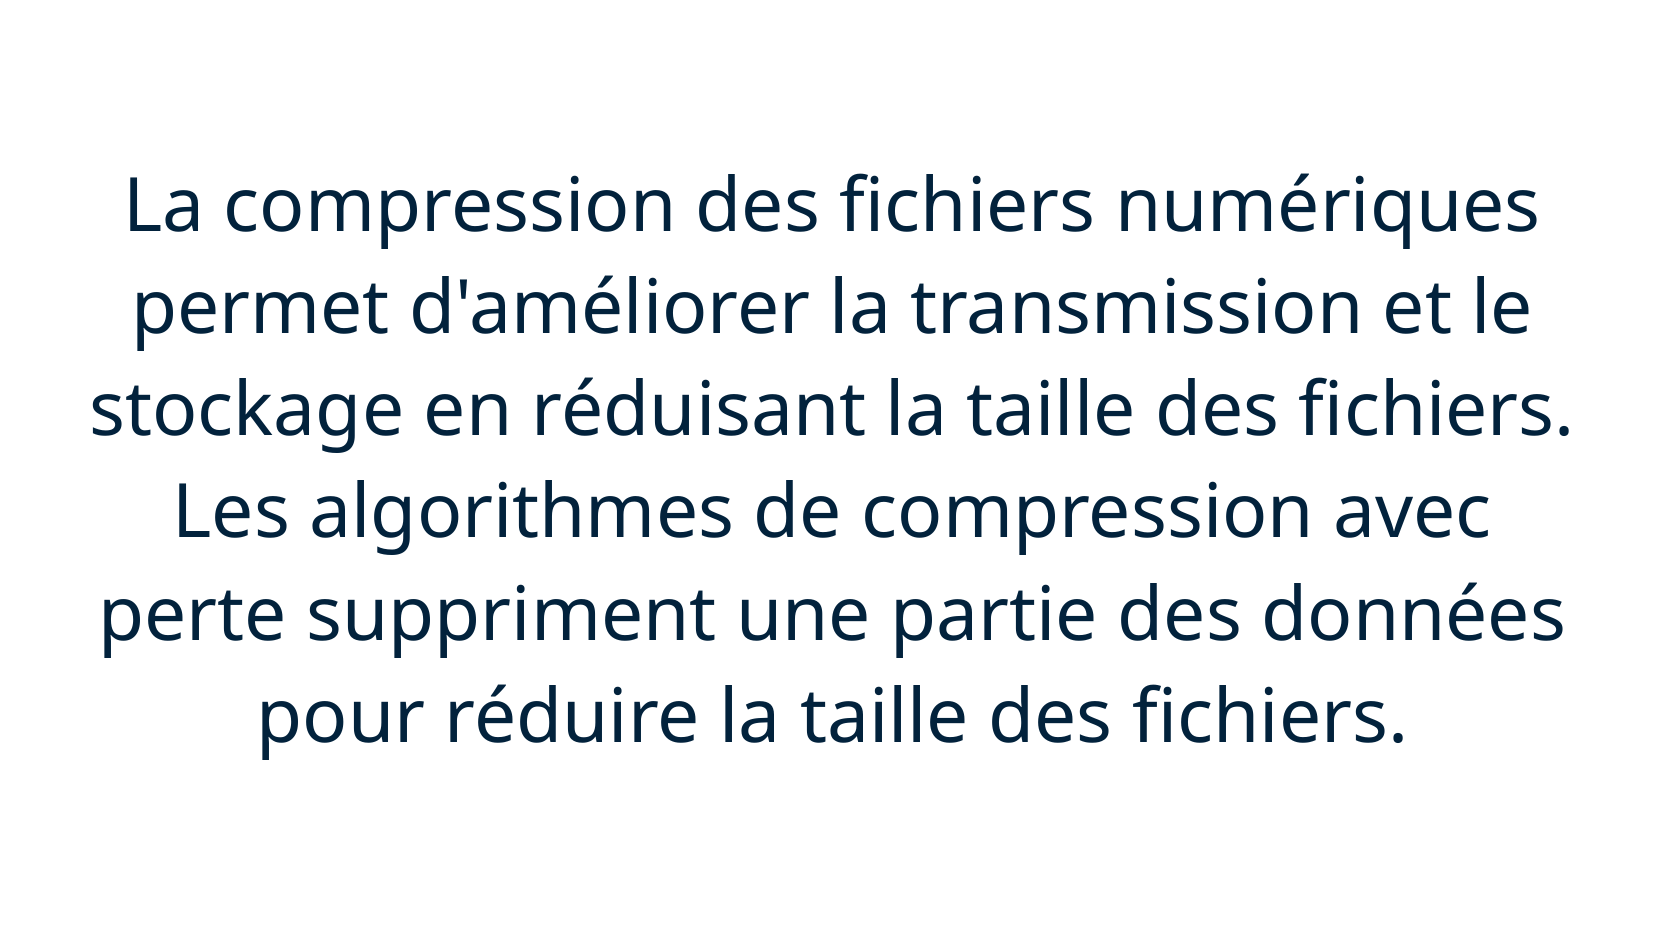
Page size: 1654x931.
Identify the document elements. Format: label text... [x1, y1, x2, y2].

title La compression des fichiers numériques permet d'améliorer la transmission et le stockage en réduisant la taille des fichiers. Les algorithmes de compression avec perte suppriment une partie des données pour réduire la taille des fichiers. [88, 0, 1577, 916]
